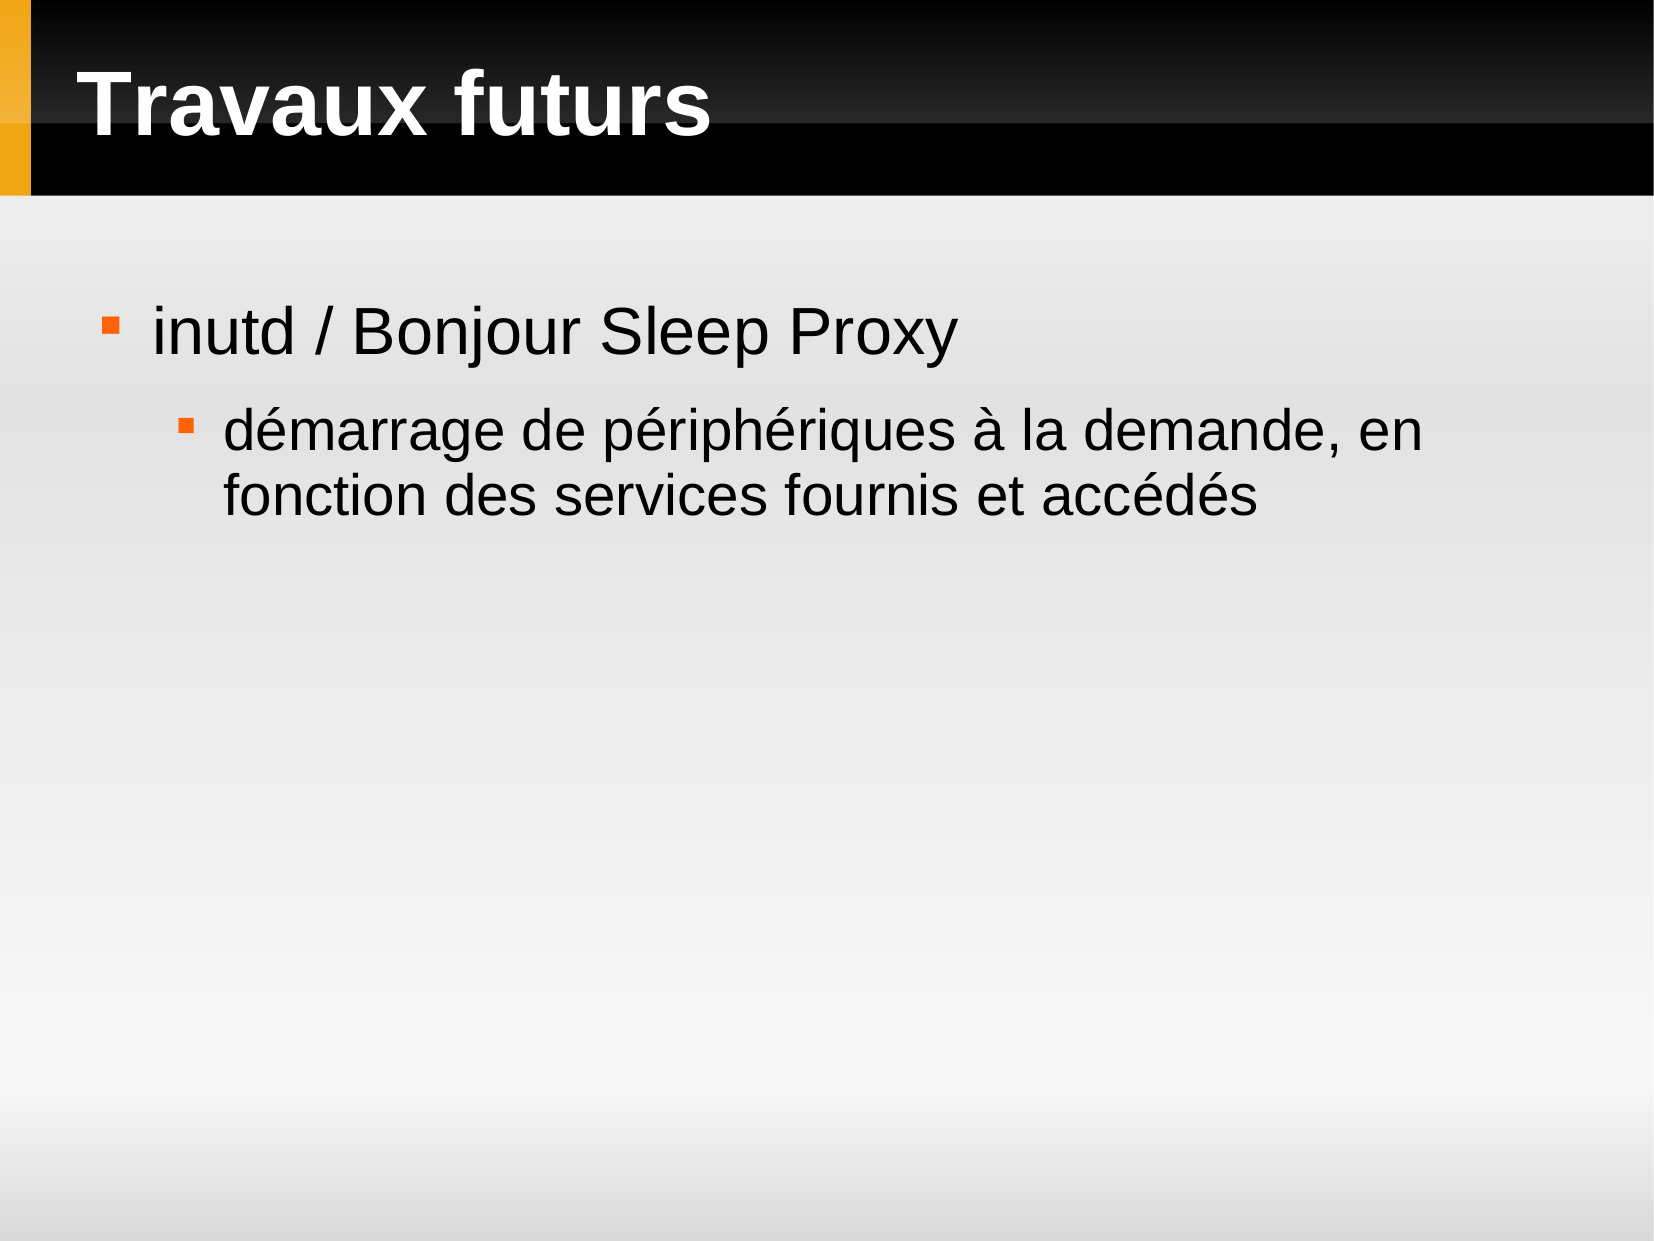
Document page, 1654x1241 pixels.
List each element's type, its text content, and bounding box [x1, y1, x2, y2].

picture [0, 0, 1654, 1241]
list inutd / Bonjour Sleep Proxy démarrage de périphériques à la demande, en fonction des services fournis et accédés [82, 290, 1571, 1237]
title Travaux futurs [76, 0, 1565, 208]
